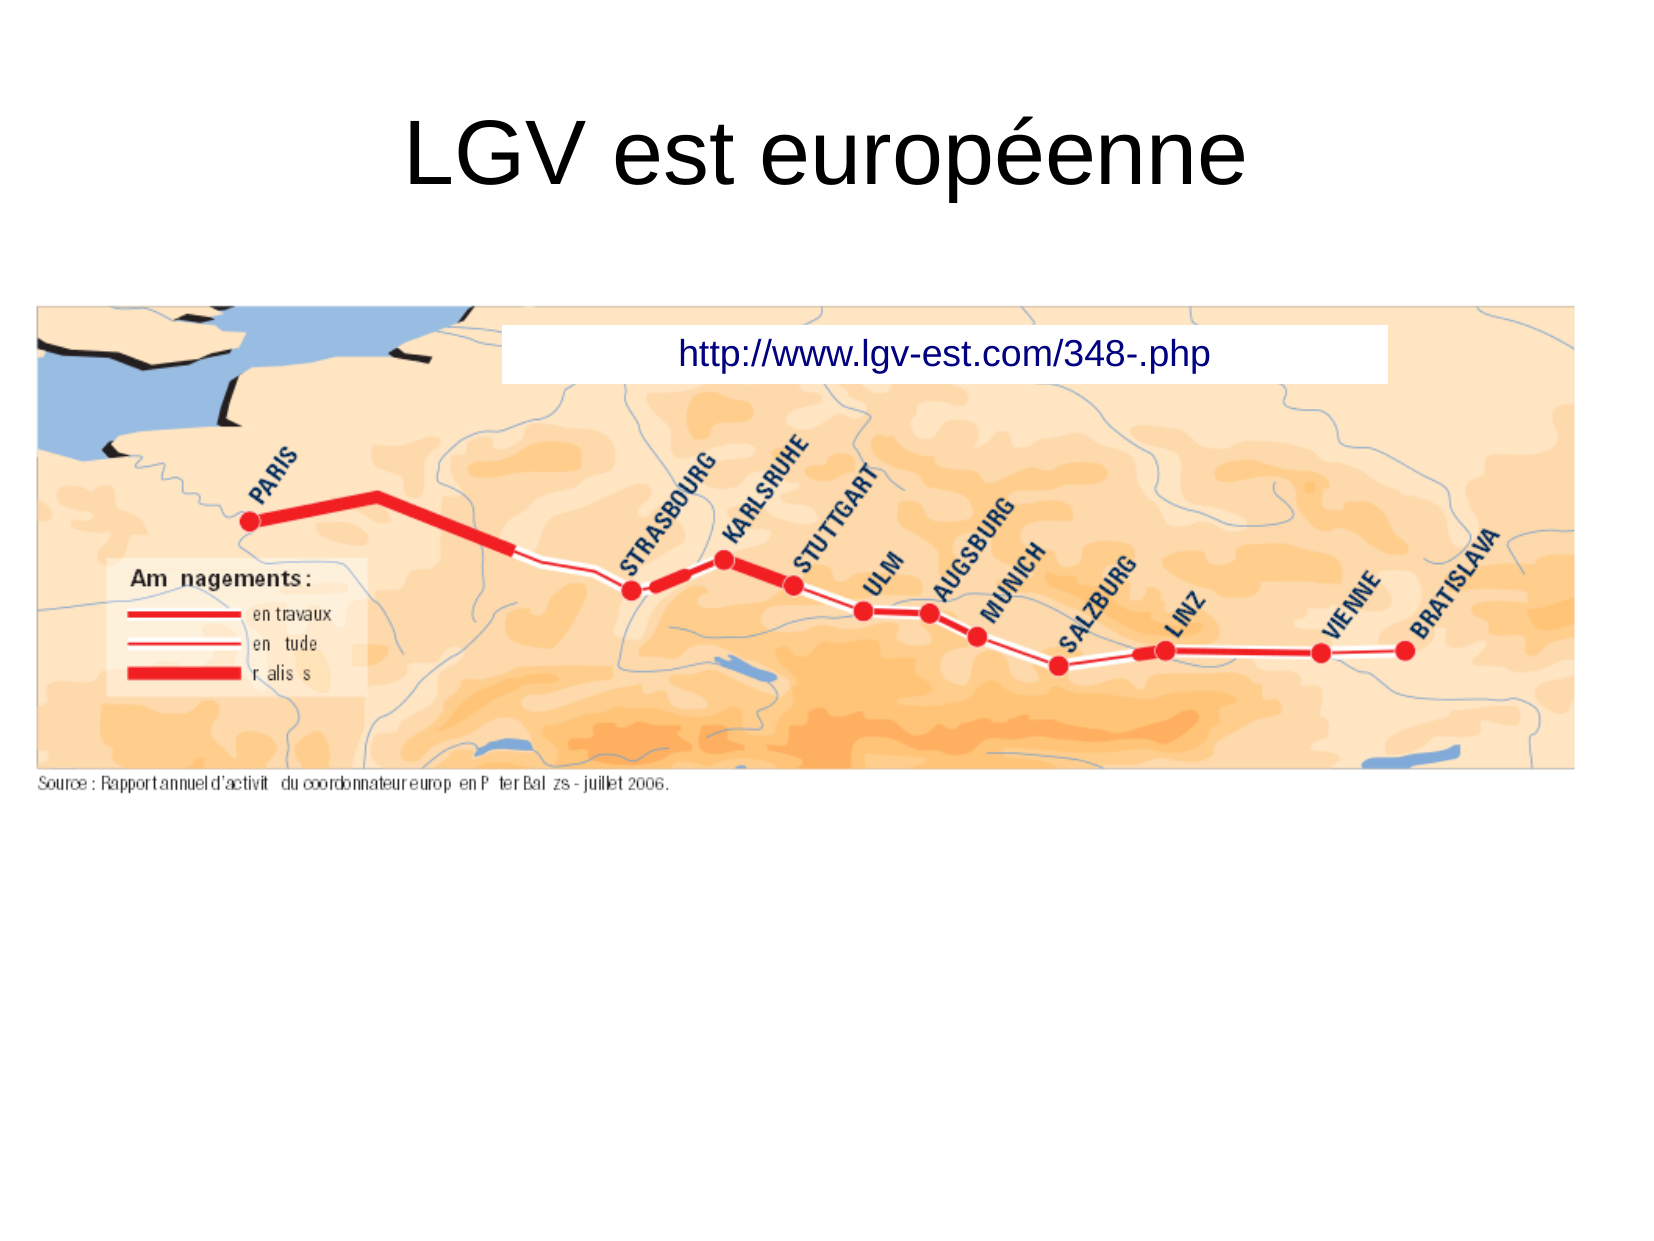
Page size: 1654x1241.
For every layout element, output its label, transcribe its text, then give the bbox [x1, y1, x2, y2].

title LGV est européenne [82, 0, 1571, 300]
picture [29, 300, 1592, 798]
text_box http://www.lgv-est.com/348-.php [501, 324, 1388, 384]
